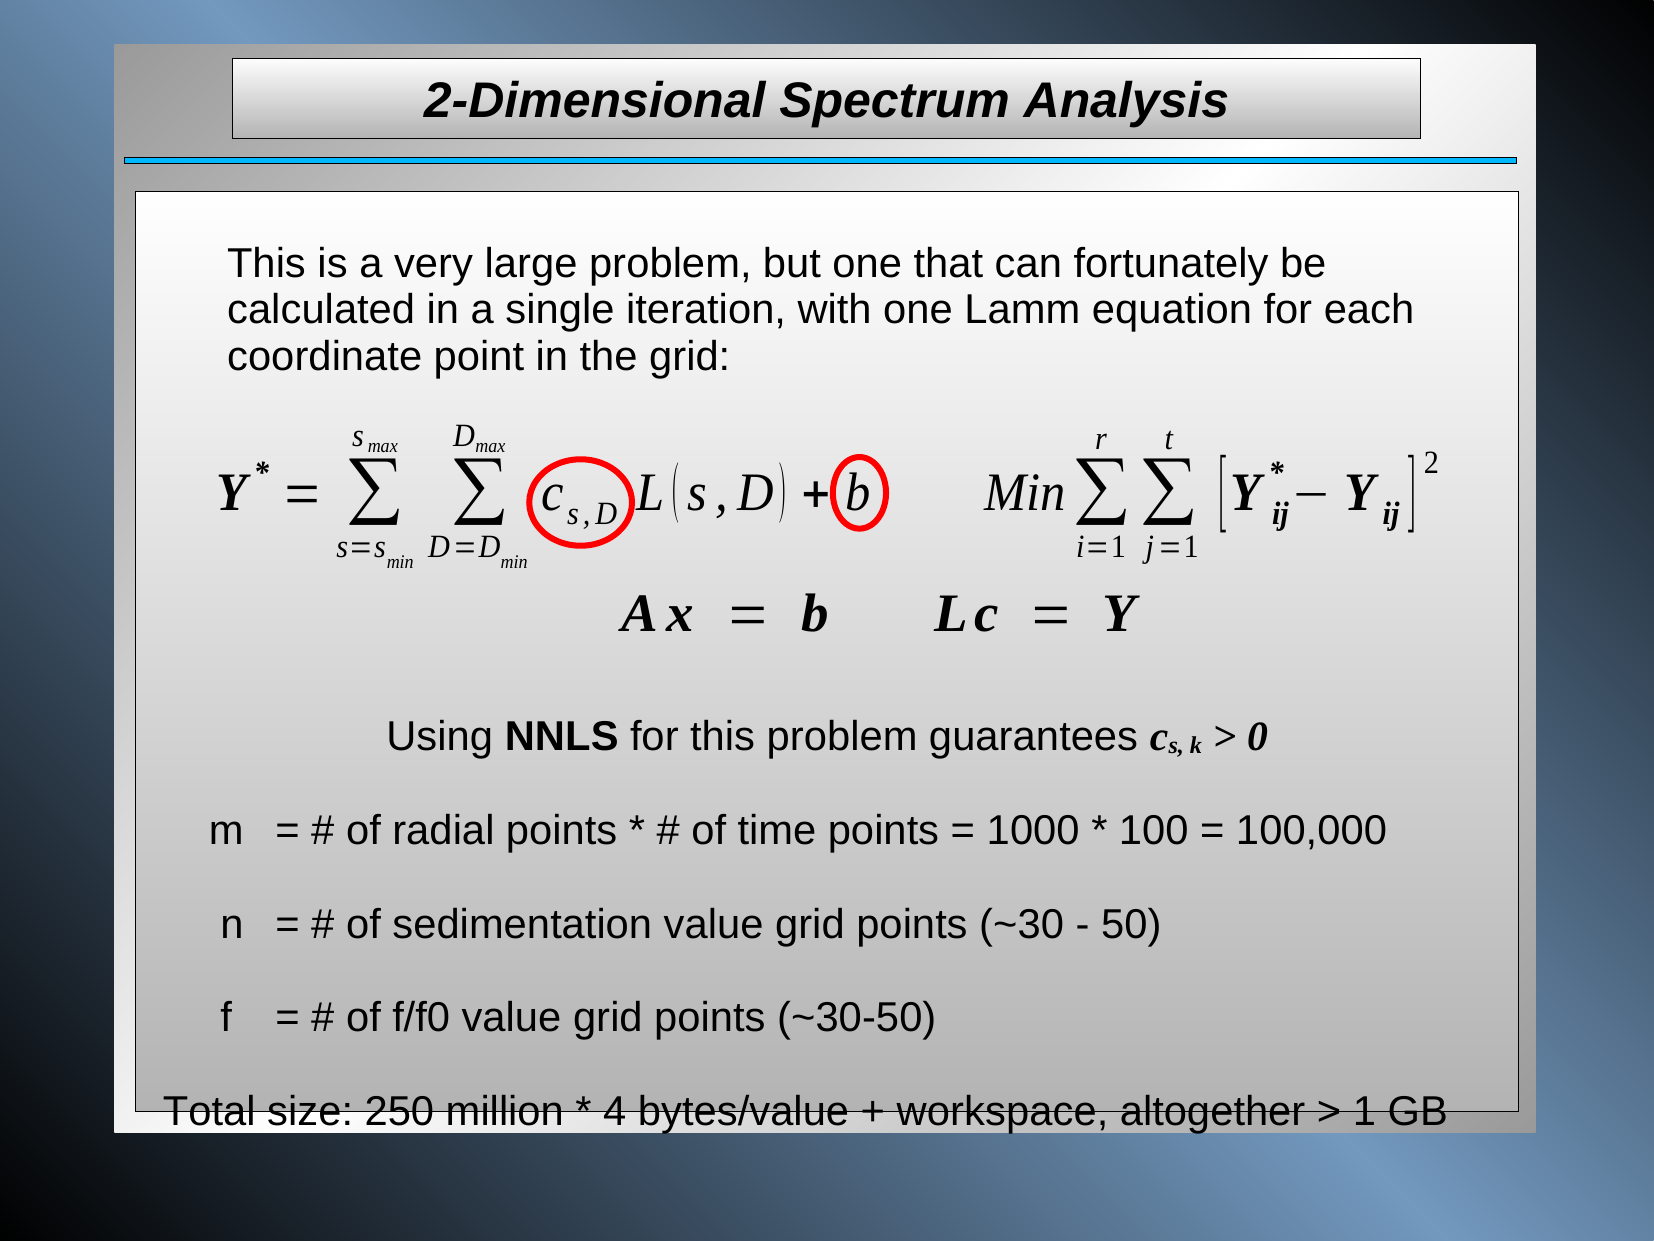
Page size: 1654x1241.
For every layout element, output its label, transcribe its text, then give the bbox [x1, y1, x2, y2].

text_box [135, 191, 1519, 1112]
text_box This is a very large problem, but one that can fortunately be calculated in a single iteration, with one Lamm equation for each coordinate point in the grid: [227, 239, 1427, 380]
chart [203, 415, 1451, 572]
chart [601, 581, 1149, 642]
text_box Using NNLS for this problem guarantees cs, k > 0 m = # of radial points * # of time points = 1000 * 100 = 100,000 n = # of sedimentation value grid points (~30 - 50) f = # of f/f0 value grid points (~30-50) Total size: 250 million * 4 bytes/value + workspace, altogether > 1 GB [162, 712, 1492, 1148]
text_box [232, 58, 1421, 139]
text_box 2-Dimensional Spectrum Analysis [397, 72, 1256, 129]
text_box [124, 157, 1517, 164]
